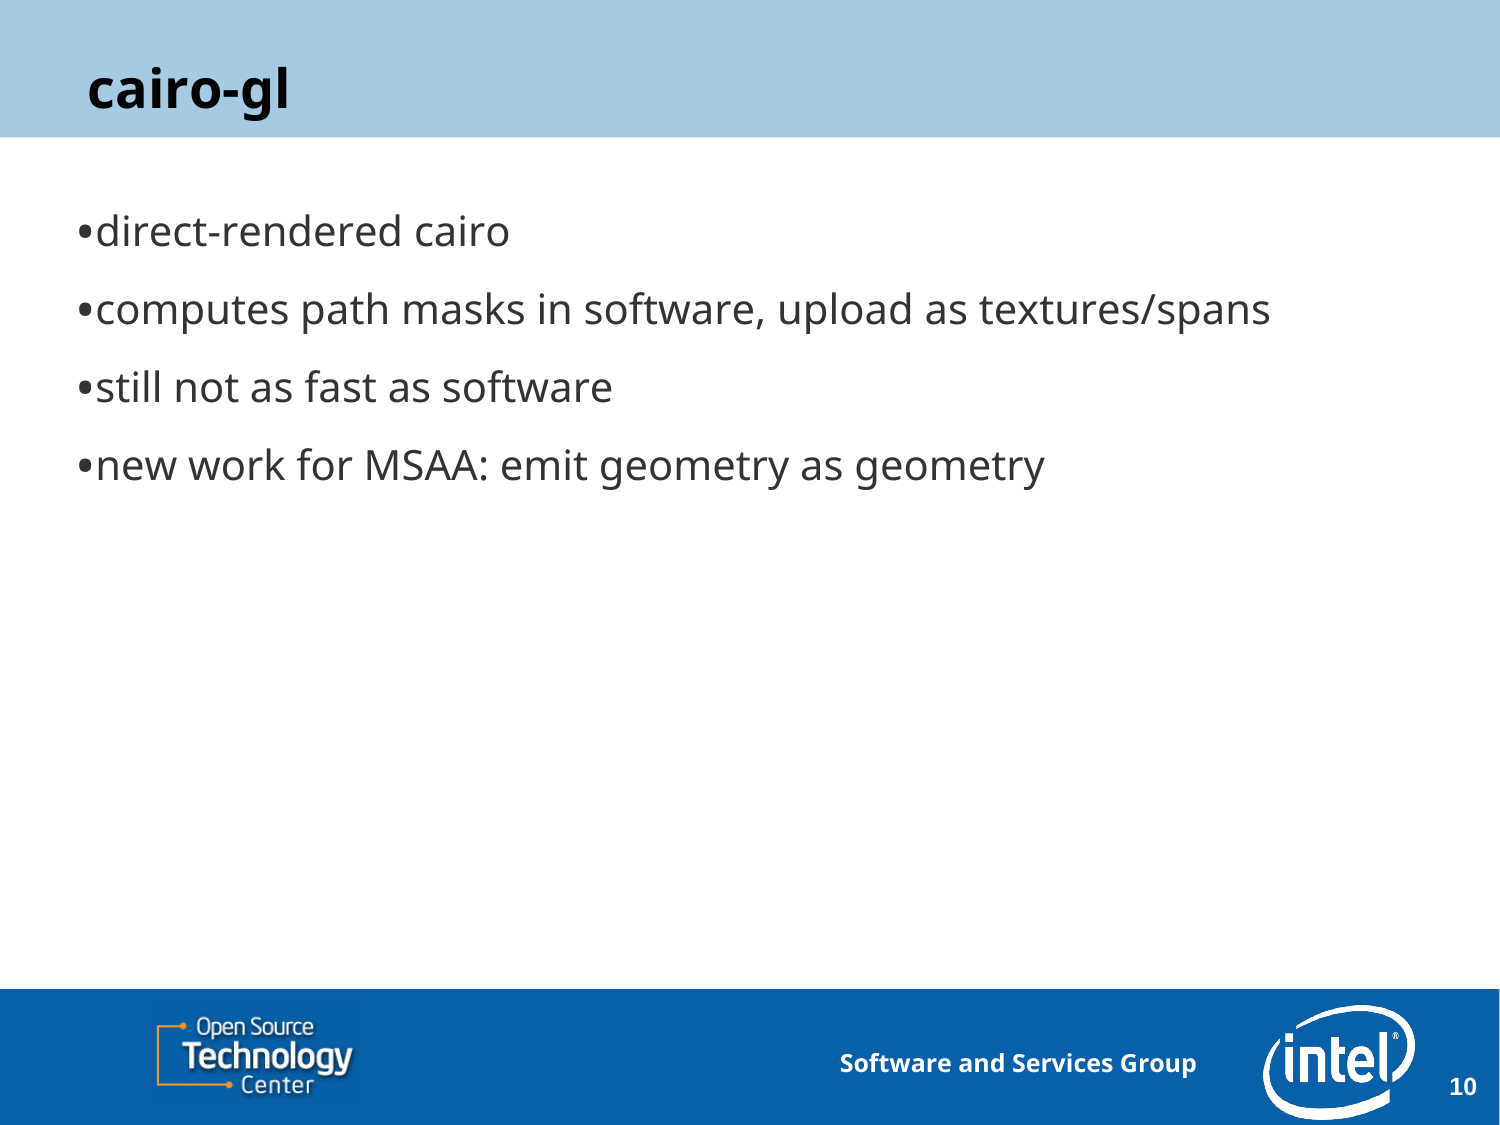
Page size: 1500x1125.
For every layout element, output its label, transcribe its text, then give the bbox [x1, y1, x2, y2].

picture [150, 999, 365, 1106]
picture [1263, 1005, 1415, 1120]
list direct-rendered cairo computes path masks in software, upload as textures/spans still not as fast as software new work for MSAA: emit geometry as geometry [74, 202, 1425, 945]
title cairo-gl [87, 37, 1446, 138]
